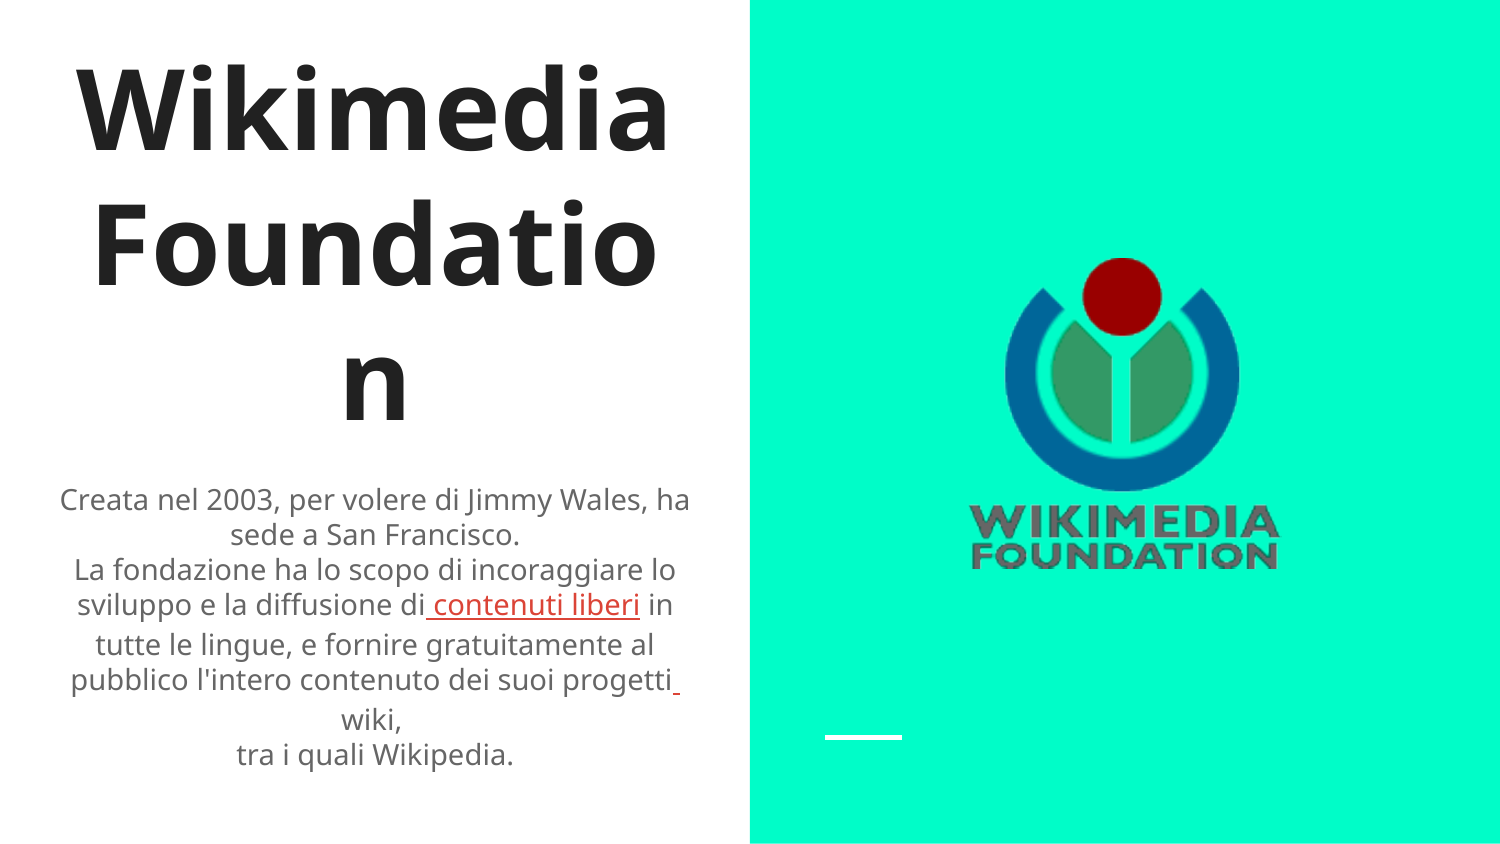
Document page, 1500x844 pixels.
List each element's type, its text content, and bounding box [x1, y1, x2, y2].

title Wikimedia Foundation [43, 177, 708, 458]
picture [968, 258, 1282, 569]
subtitle Creata nel 2003, per volere di Jimmy Wales, ha sede a San Francisco. La fondazione ha lo scopo di incoraggiare lo sviluppo e la diffusione di contenuti liberi in tutte le lingue, e fornire gratuitamente al pubblico l'intero contenuto dei suoi progetti wiki, tra i quali Wikipedia. [43, 466, 708, 725]
list [810, 118, 1440, 725]
